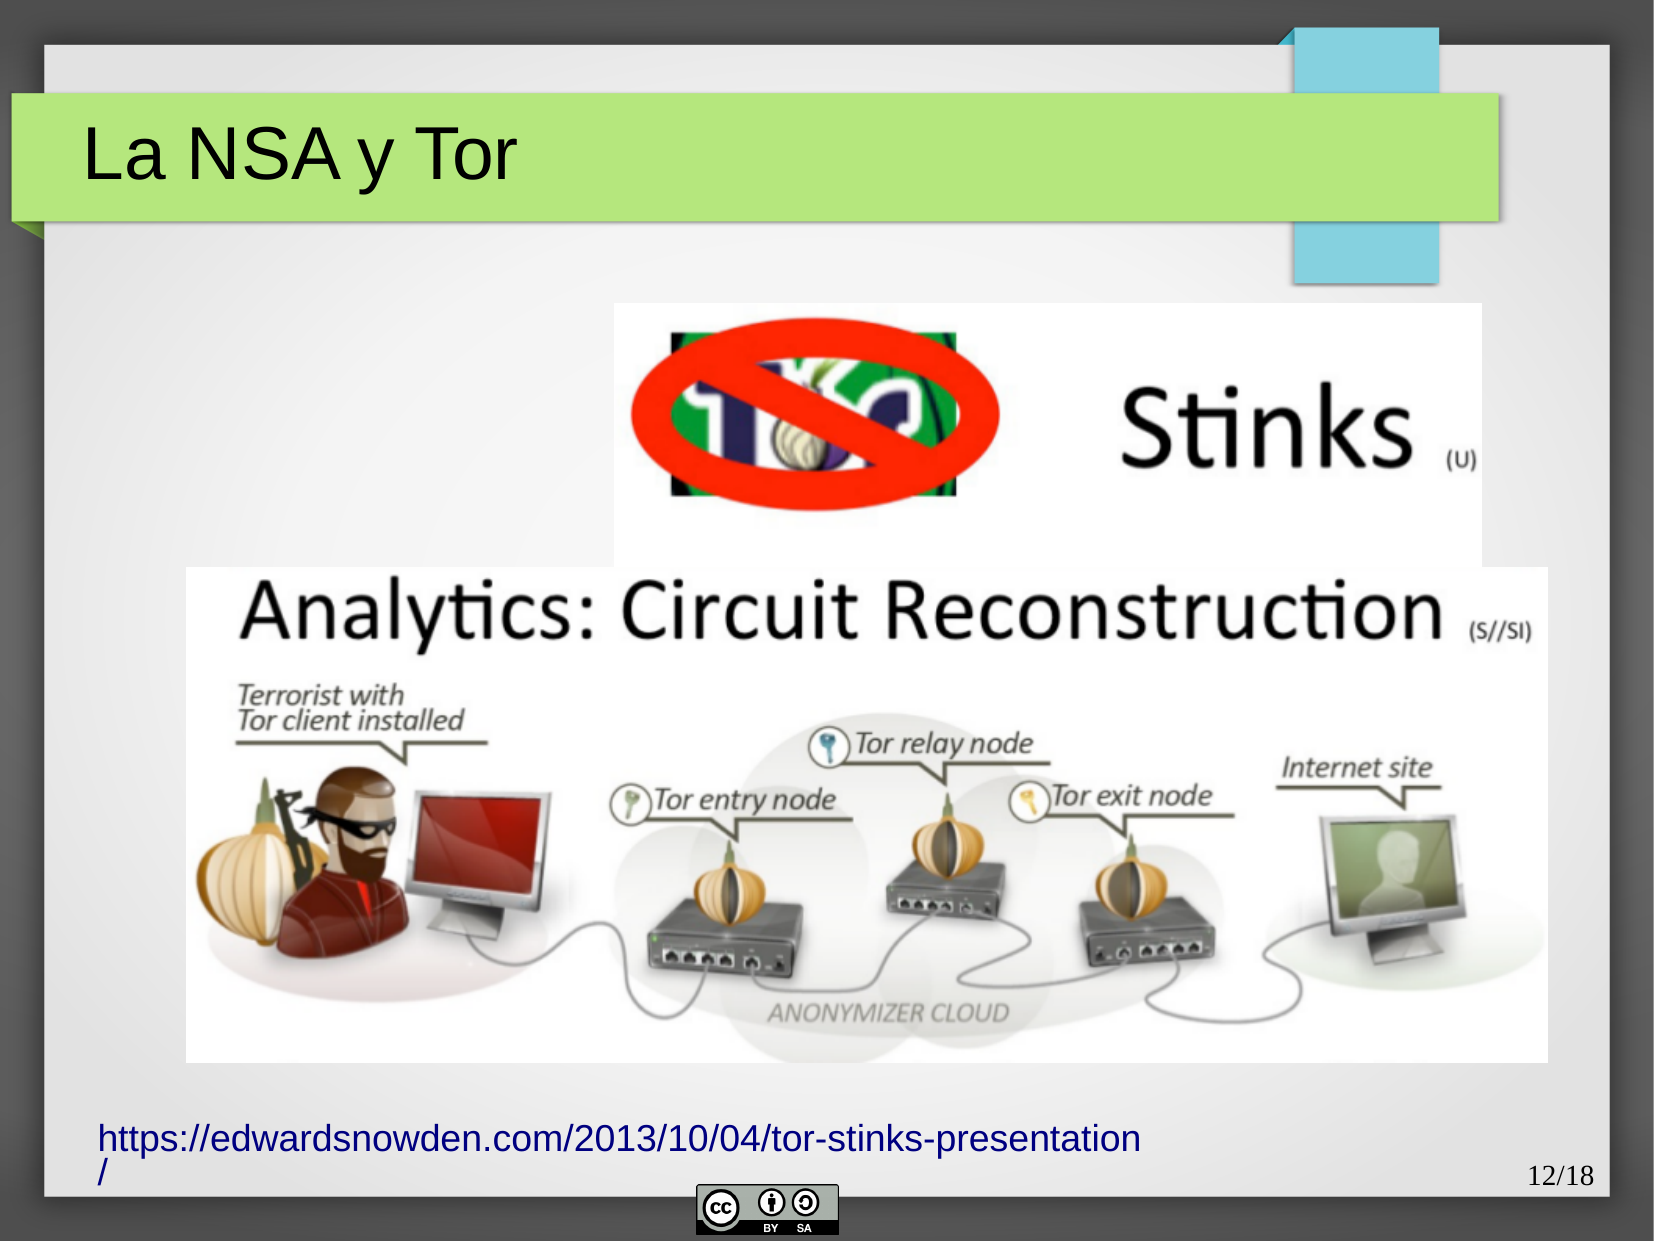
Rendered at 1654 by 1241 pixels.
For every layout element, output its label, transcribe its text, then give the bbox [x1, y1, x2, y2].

title La NSA y Tor [82, 94, 1264, 213]
text_box https://edwardsnowden.com/2013/10/04/tor-stinks-presentation/ [82, 1110, 1166, 1168]
picture [0, 0, 1654, 1241]
